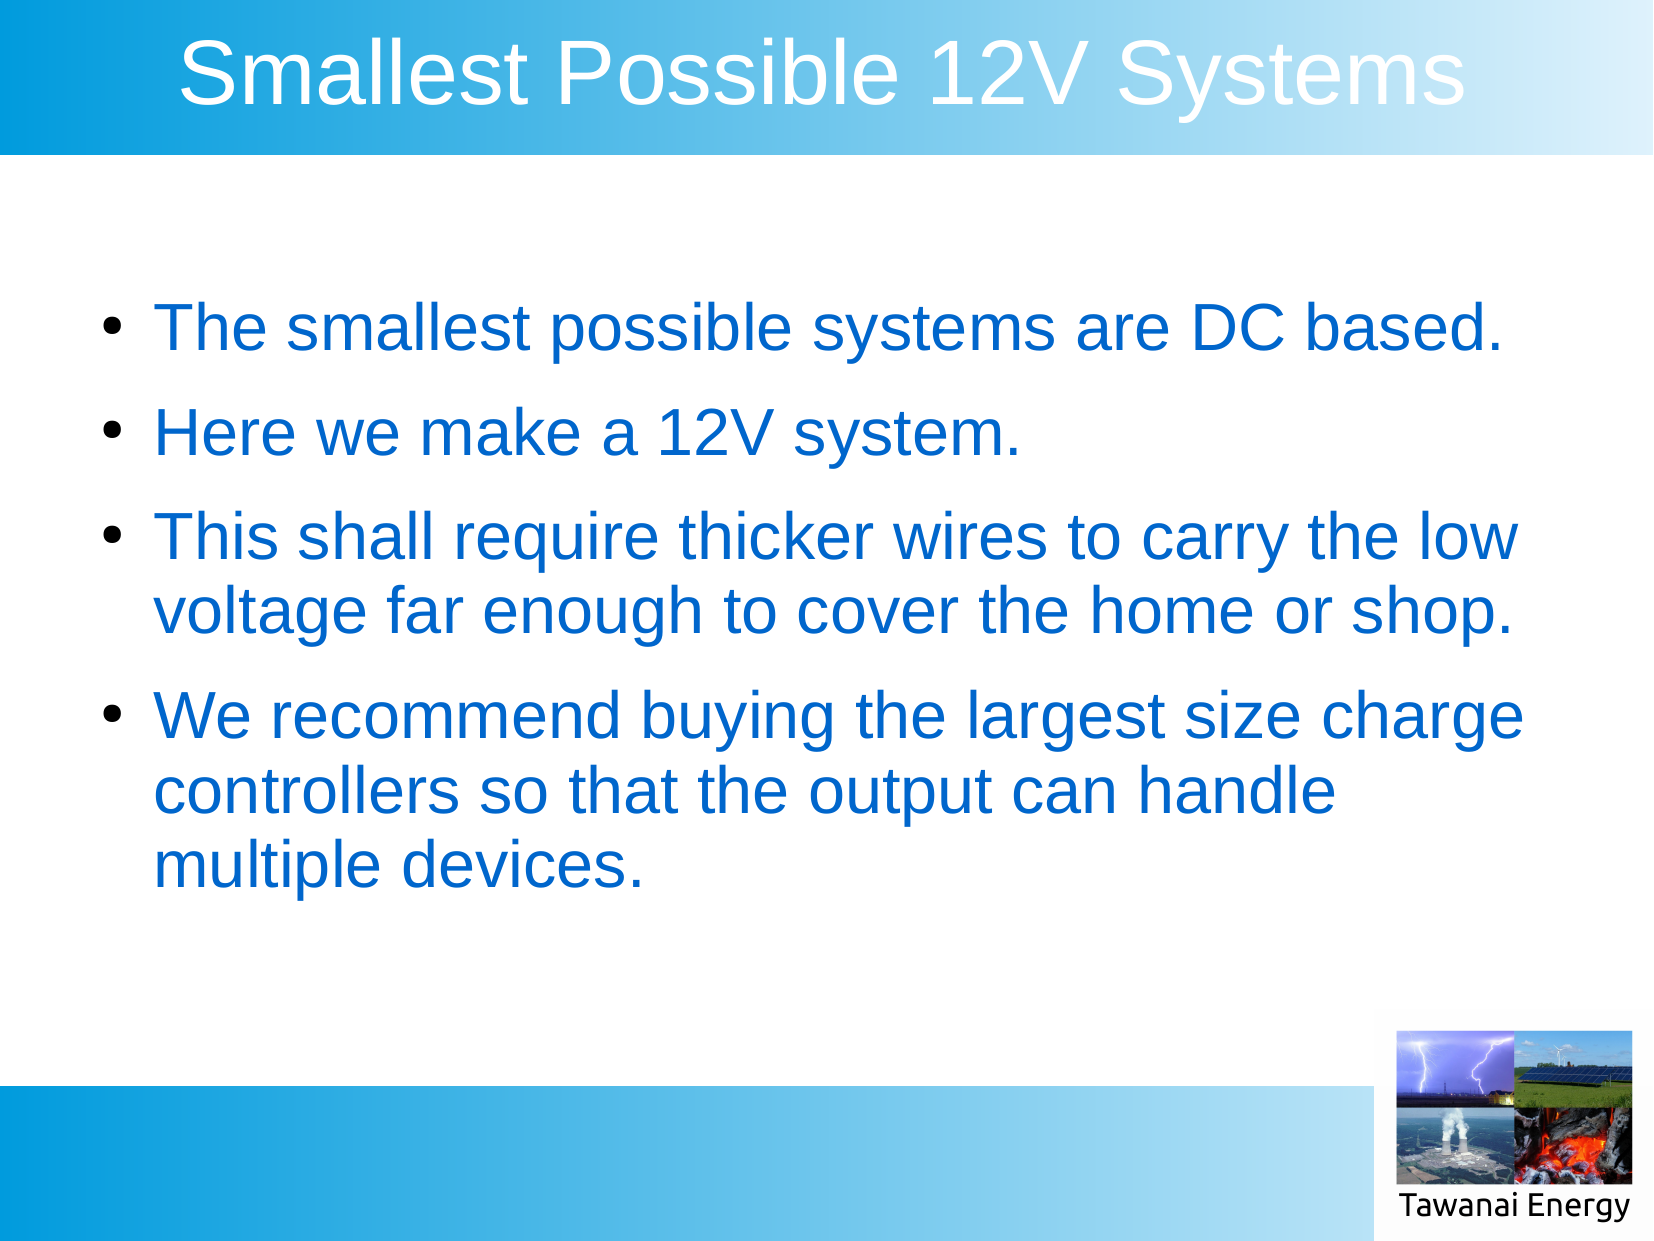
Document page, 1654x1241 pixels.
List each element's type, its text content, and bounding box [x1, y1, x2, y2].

list The smallest possible systems are DC based. Here we make a 12V system. This shall require thicker wires to carry the low voltage far enough to cover the home or shop. We recommend buying the largest size charge controllers so that the output can handle multiple devices. [82, 290, 1571, 1010]
title Smallest Possible 12V Systems [79, 20, 1568, 126]
picture [1374, 1009, 1654, 1241]
